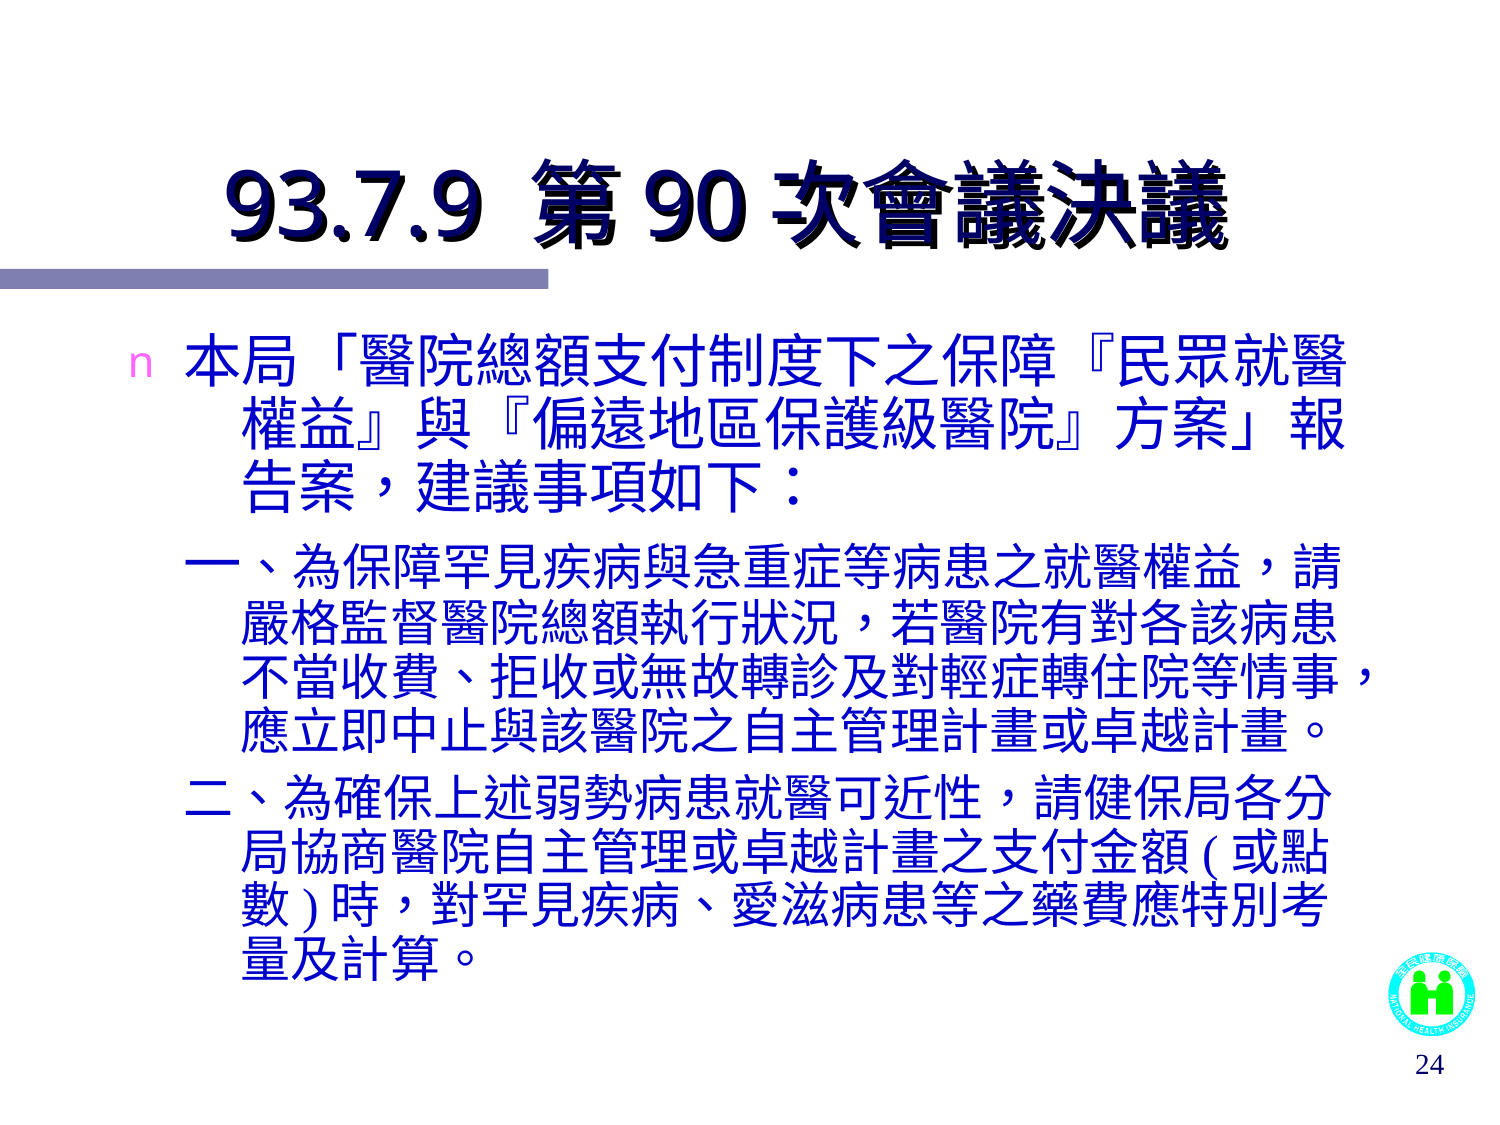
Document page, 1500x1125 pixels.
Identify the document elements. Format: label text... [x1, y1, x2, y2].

list 本局「醫院總額支付制度下之保障『民眾就醫權益』與『偏遠地區保護級醫院』方案」報告案，建議事項如下： 一、為保障罕見疾病與急重症等病患之就醫權益，請嚴格監督醫院總額執行狀況，若醫院有對各該病患不當收費、拒收或無故轉診及對輕症轉住院等情事，應立即中止與該醫院之自主管理計畫或卓越計畫。 二、為確保上述弱勢病患就醫可近性，請健保局各分局協商醫院自主管理或卓越計畫之支付金額(或點數)時，對罕見疾病、愛滋病患等之藥費應特別考量及計算。 [112, 324, 1388, 1000]
title 93.7.9 第90次會議決議 [87, 75, 1363, 263]
text_box [1400, 1037, 1476, 1125]
